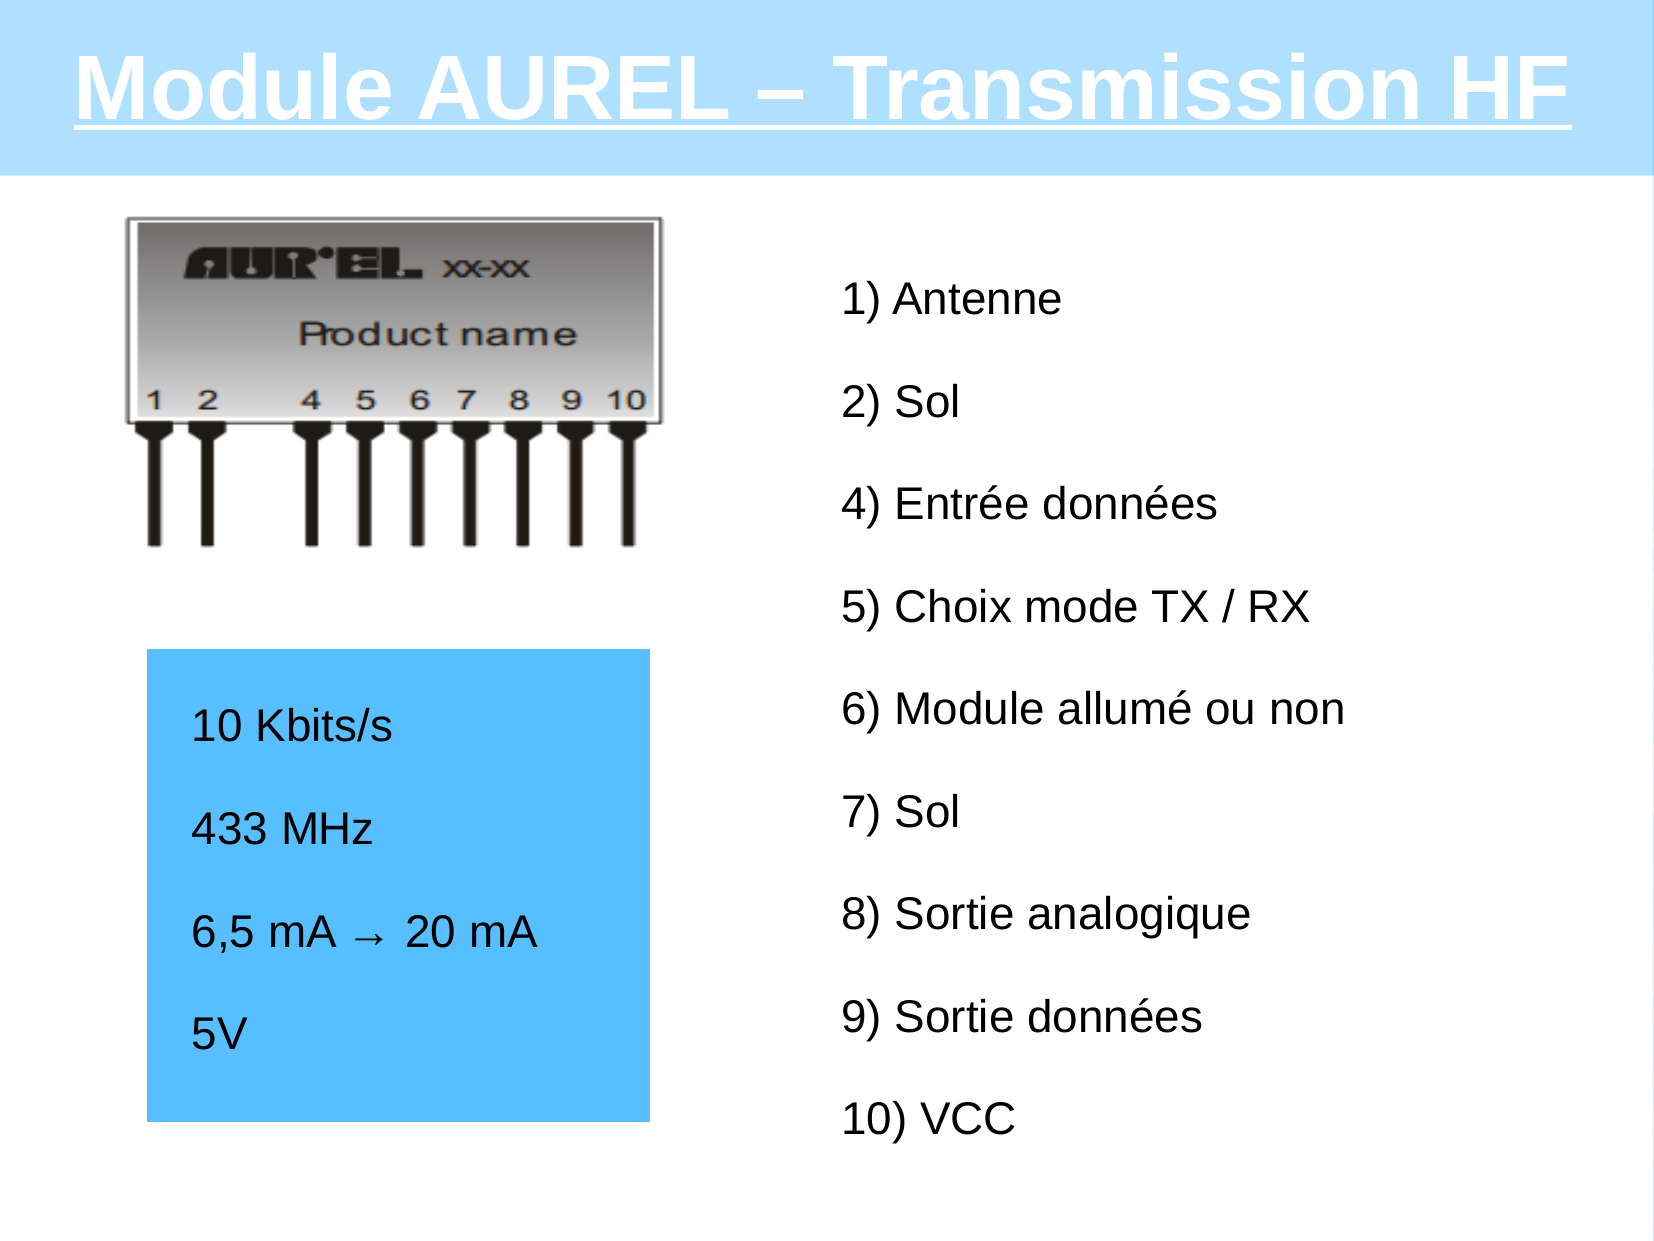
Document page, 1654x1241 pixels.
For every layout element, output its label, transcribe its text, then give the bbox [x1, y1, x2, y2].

text_box Module AUREL – Transmission HF [59, 29, 1595, 147]
text_box 1) Antenne 2) Sol 4) Entrée données 5) Choix mode TX / RX 6) Module allumé ou non 7) Sol 8) Sortie analogique 9) Sortie données 10) VCC [826, 265, 1654, 1182]
picture [0, 0, 1654, 1241]
text_box 10 Kbits/s 433 MHz 6,5 mA → 20 mA 5V [177, 590, 650, 1182]
